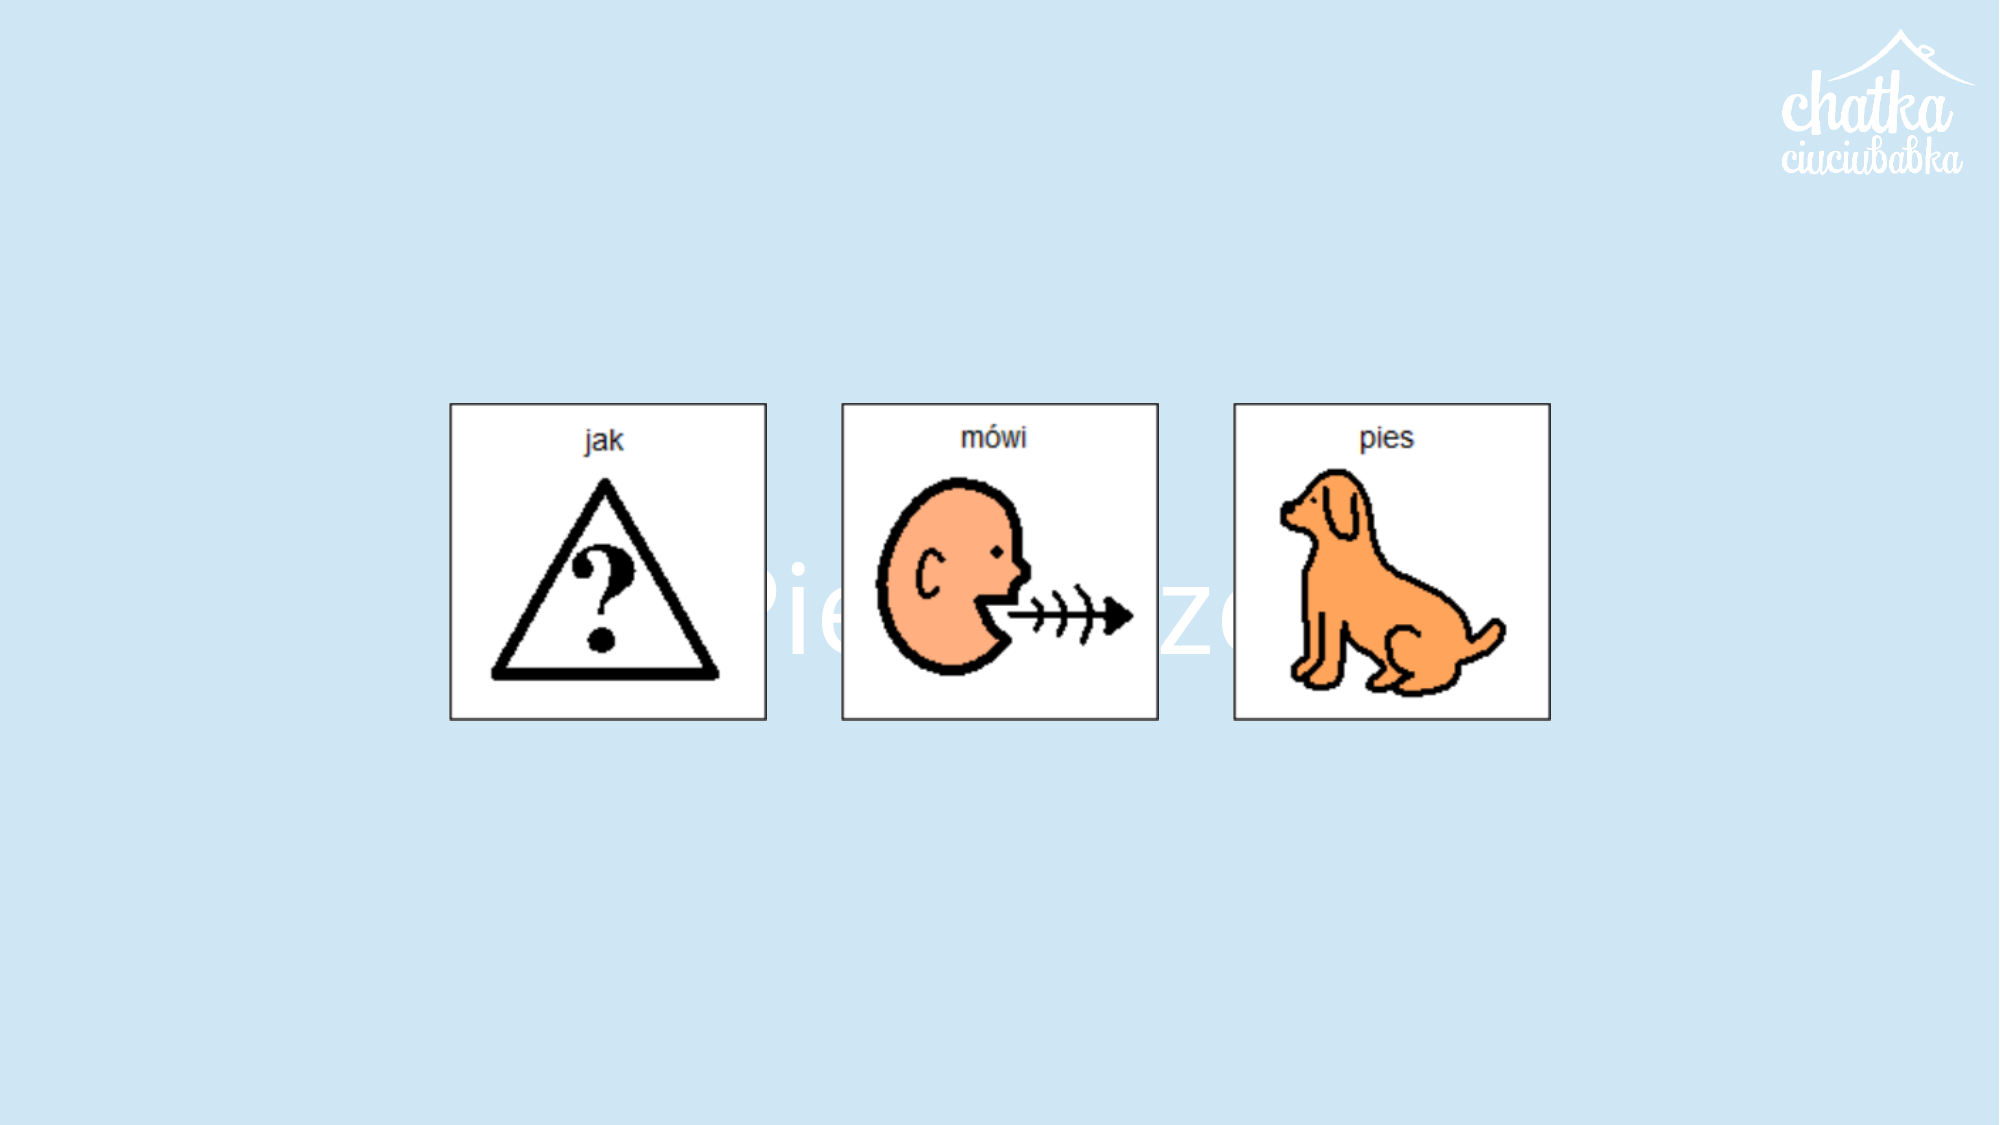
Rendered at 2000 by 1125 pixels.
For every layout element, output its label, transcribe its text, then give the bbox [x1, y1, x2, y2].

title Pies szczeka. [692, 538, 2000, 977]
picture [1755, 5, 1991, 241]
picture [841, 403, 1159, 721]
picture [449, 403, 767, 721]
picture [1233, 403, 1551, 721]
